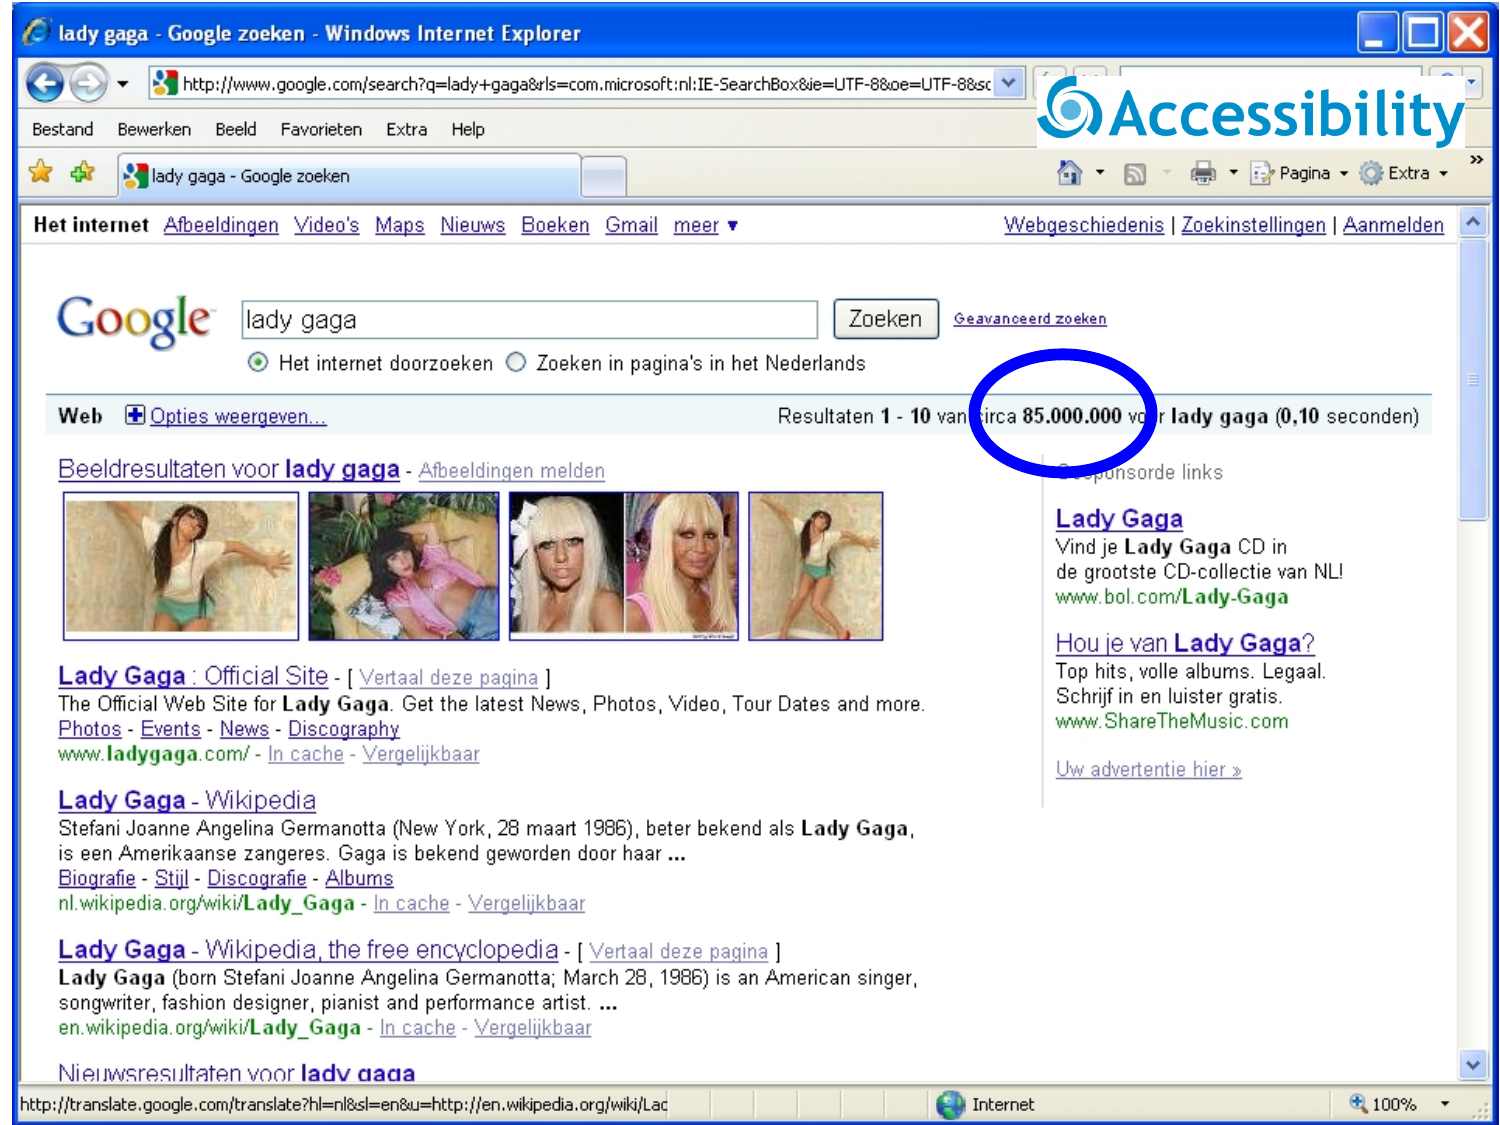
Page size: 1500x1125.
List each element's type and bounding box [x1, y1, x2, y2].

picture [12, 2, 1499, 1125]
text_box [974, 354, 1152, 473]
